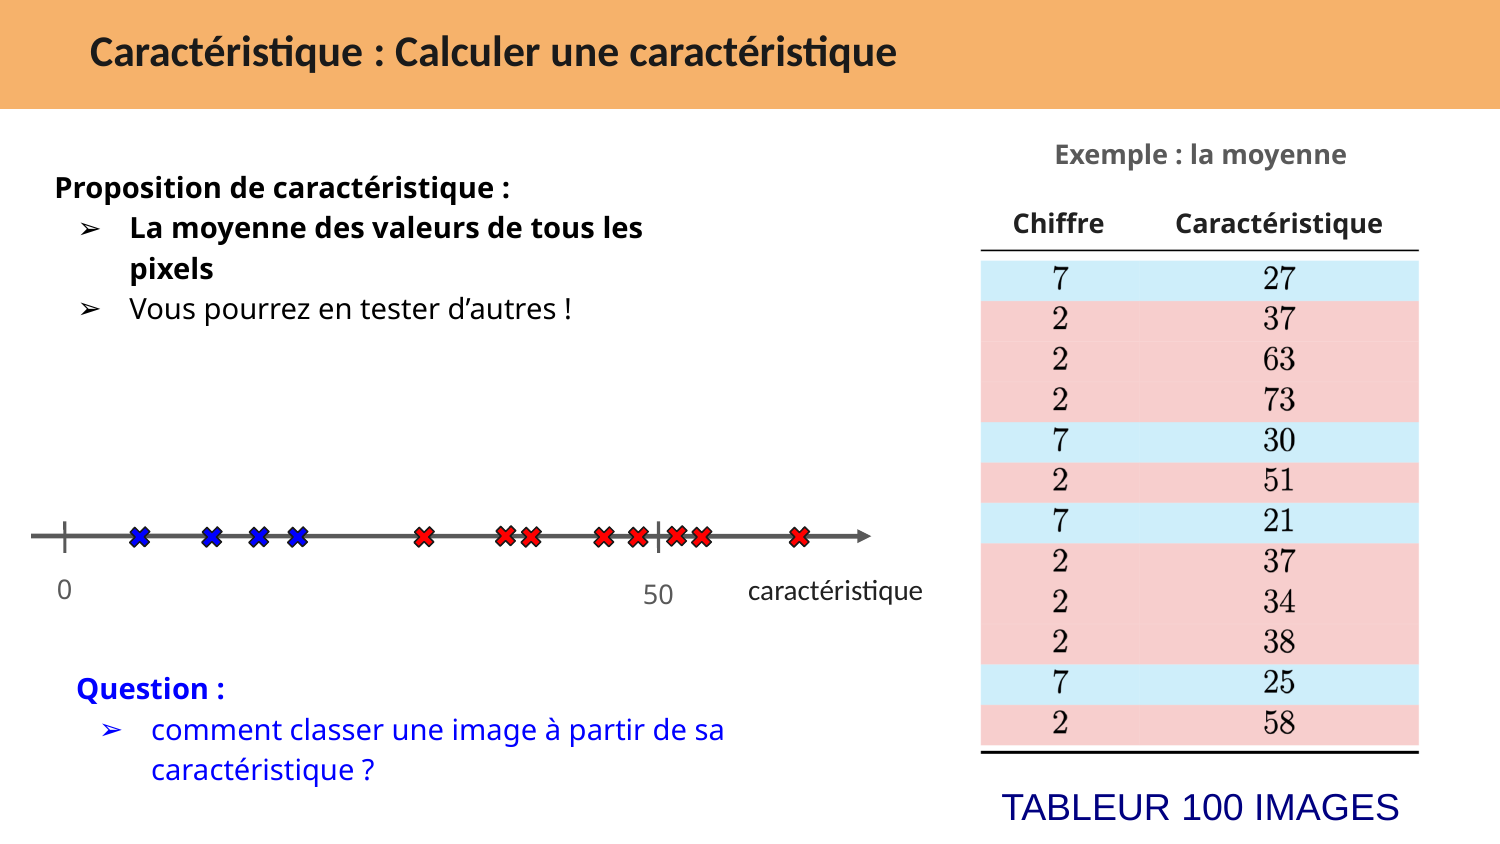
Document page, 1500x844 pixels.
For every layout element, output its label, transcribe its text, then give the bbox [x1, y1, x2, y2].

text_box [287, 527, 308, 548]
text_box [691, 527, 712, 548]
text_box [495, 526, 516, 547]
text_box Caractéristique [1135, 191, 1423, 255]
text_box [248, 527, 269, 548]
text_box Proposition de caractéristique : La moyenne des valeurs de tous les pixels Vous pourrez en tester d’autres ! [39, 149, 740, 341]
text_box [414, 527, 435, 548]
text_box 0 [41, 557, 88, 621]
text_box caractéristique [699, 557, 973, 621]
text_box TABLEUR 100 IMAGES [912, 767, 1490, 843]
text_box [628, 527, 649, 548]
text_box 50 [602, 561, 715, 625]
text_box Caractéristique : Calculer une caractéristique [0, 0, 1500, 109]
text_box [201, 527, 222, 548]
text_box Chiffre [981, 191, 1135, 255]
text_box [789, 527, 810, 548]
text_box [593, 527, 614, 548]
text_box [666, 526, 687, 547]
text_box [129, 527, 150, 548]
text_box Question : comment classer une image à partir de sa caractéristique ? [61, 650, 795, 802]
picture [974, 243, 1427, 759]
text_box Exemple : la moyenne [1011, 122, 1390, 186]
text_box [521, 527, 542, 548]
